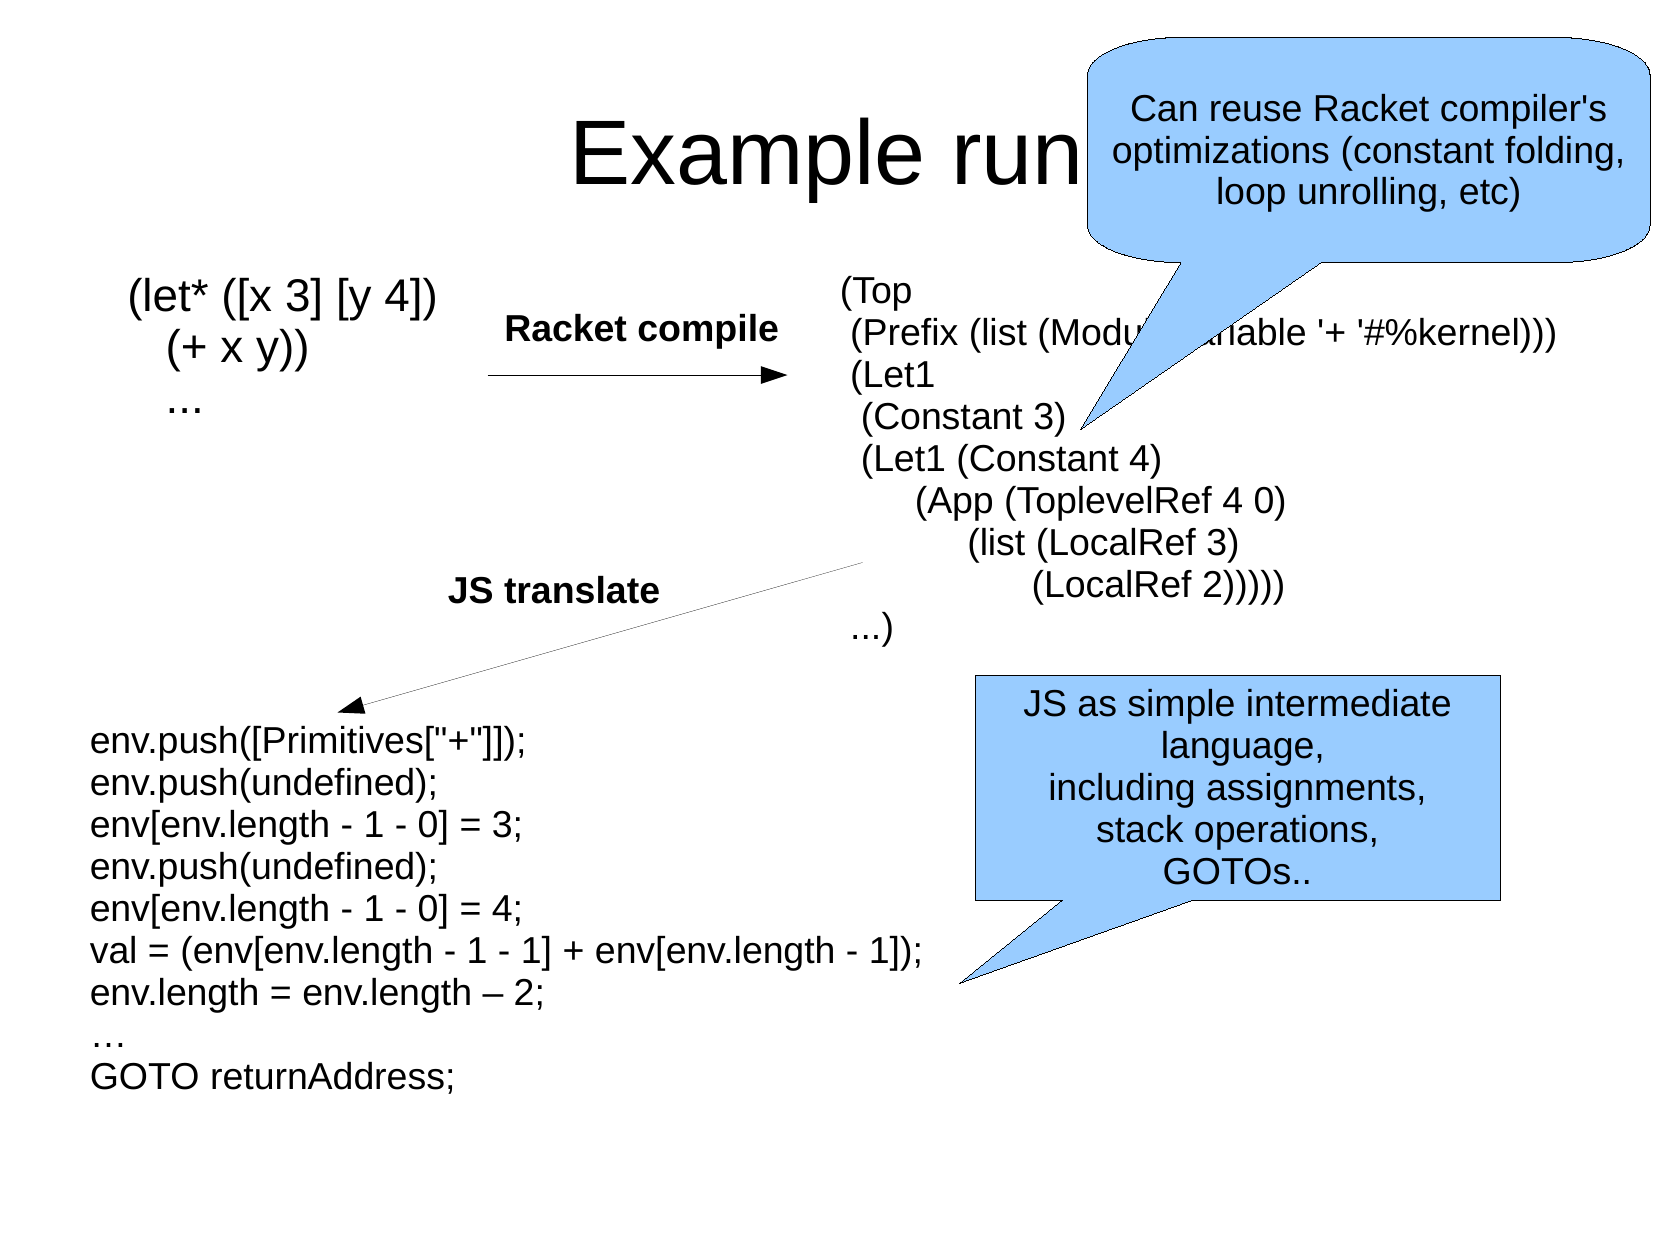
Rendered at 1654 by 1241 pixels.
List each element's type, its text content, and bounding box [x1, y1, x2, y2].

text_box Racket compile [489, 300, 794, 357]
text_box JS translate [433, 562, 676, 638]
text_box JS as simple intermediate language, including assignments, stack operations, GOTOs.. [959, 675, 1501, 984]
text_box env.push([Primitives["+"]]); env.push(undefined); env[env.length - 1 - 0] = 3; env.push(undefined); env[env.length - 1 - 0] = 4; val = (env[env.length - 1 - 1] + env[env.length - 1]); env.length = env.length – 2; … GOTO returnAddress; [75, 712, 976, 1106]
text_box Can reuse Racket compiler's optimizations (constant folding, loop unrolling, etc) [1080, 37, 1651, 430]
text_box [156, 657, 938, 712]
text_box (Top (Prefix (list (ModuleVariable '+ '#%kernel))) (Let1 (Constant 3) (Let1 (Constant 4) (App (ToplevelRef 4 0) (list (LocalRef 3) (LocalRef 2))))) ...) [825, 262, 1576, 698]
text_box (let* ([x 3] [y 4]) (+ x y)) ... [112, 262, 488, 432]
title Example run [82, 56, 1108, 250]
